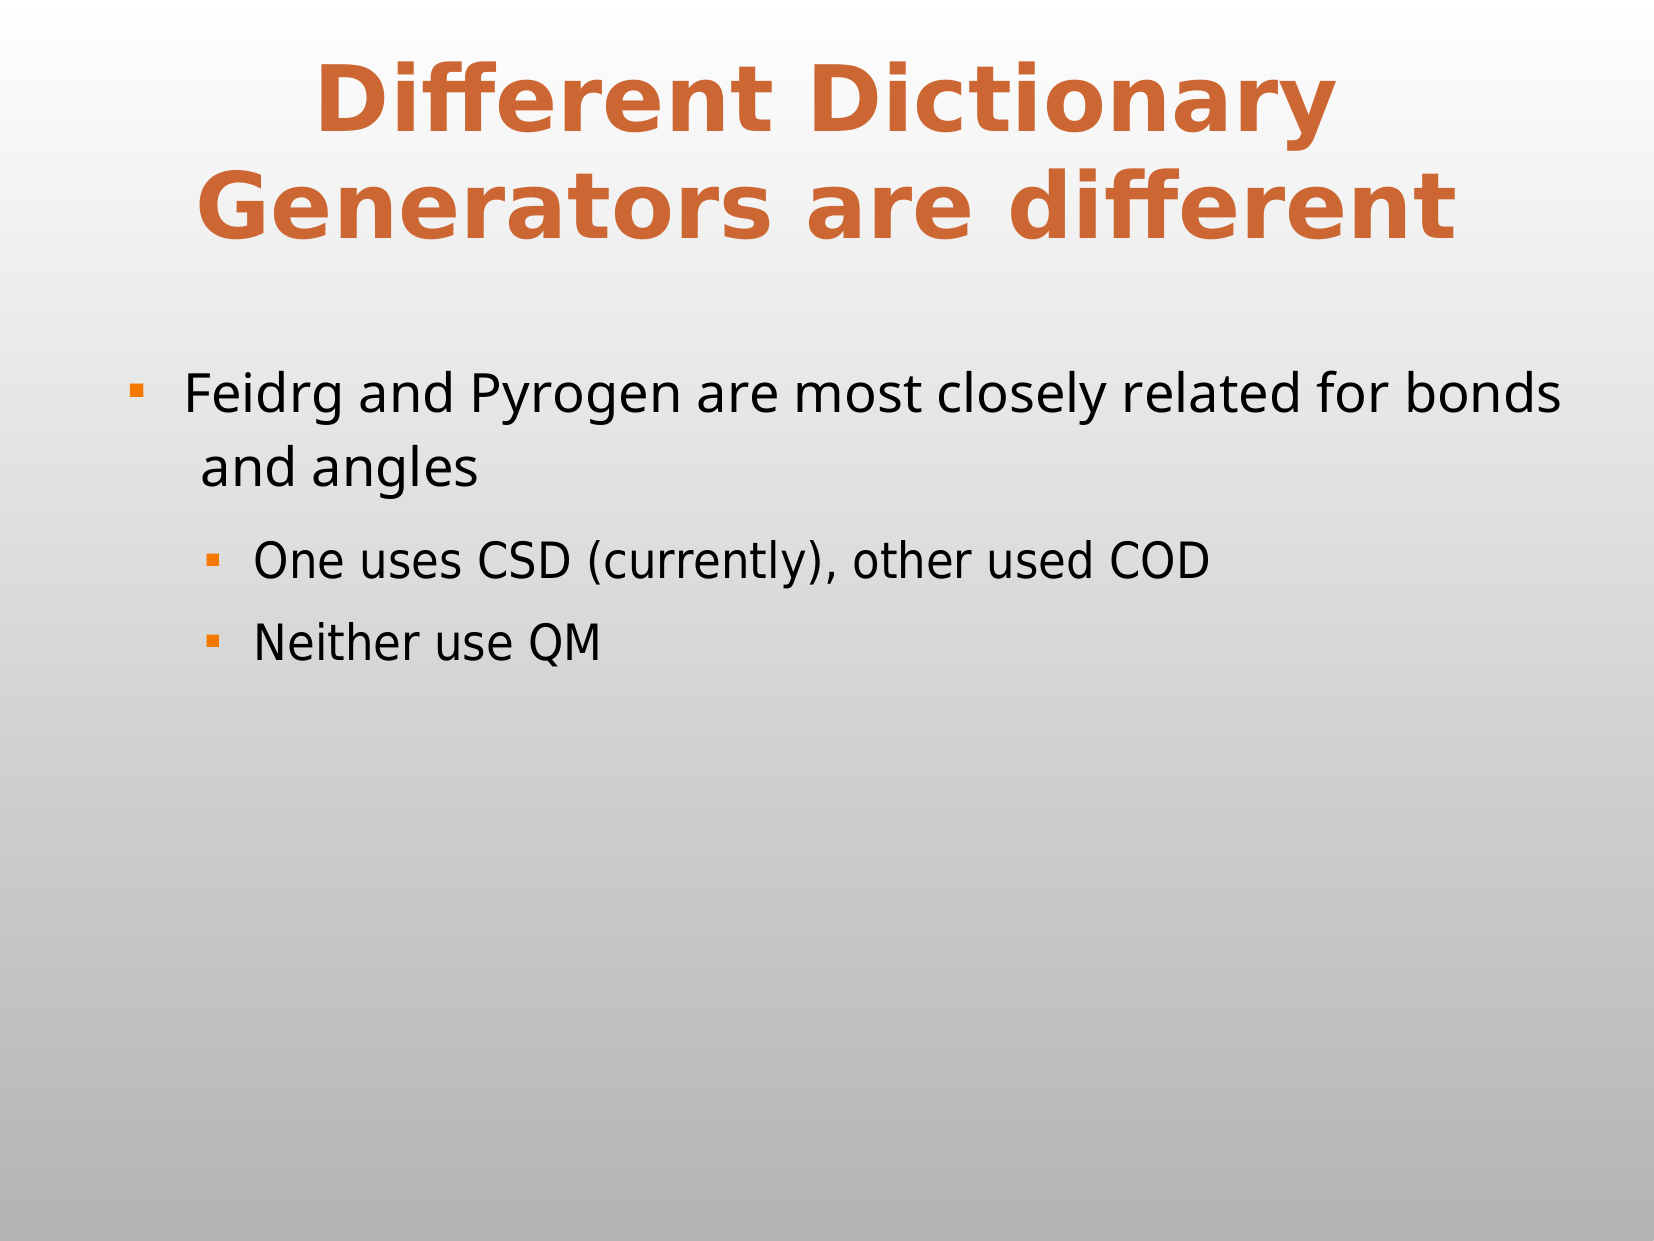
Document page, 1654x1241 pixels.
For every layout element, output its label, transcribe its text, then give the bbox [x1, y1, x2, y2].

title Different Dictionary Generators are different [82, 45, 1571, 261]
list Feidrg and Pyrogen are most closely related for bonds and angles One uses CSD (currently), other used COD Neither use QM [82, 354, 1571, 1109]
